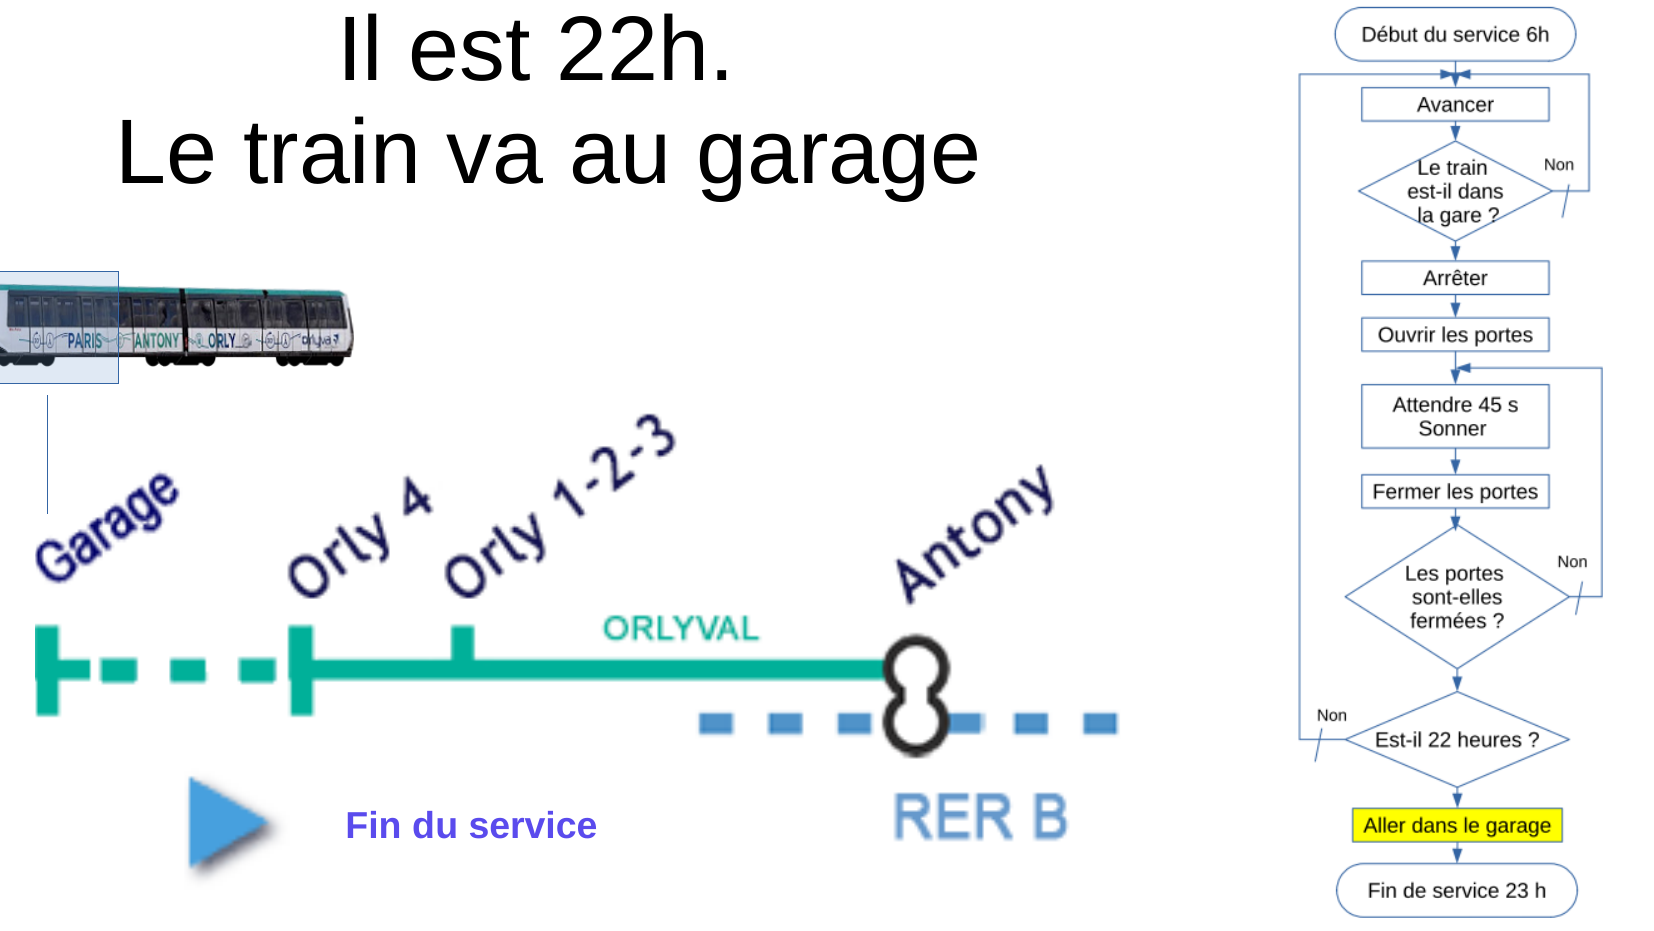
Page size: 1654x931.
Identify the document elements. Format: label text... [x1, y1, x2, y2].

picture [1286, 0, 1628, 928]
picture [35, 383, 1123, 893]
text_box Fin du service [330, 797, 709, 855]
title Il est 22h. Le train va au garage [35, 0, 1063, 203]
text_box [0, 271, 119, 384]
picture [119, 283, 354, 367]
